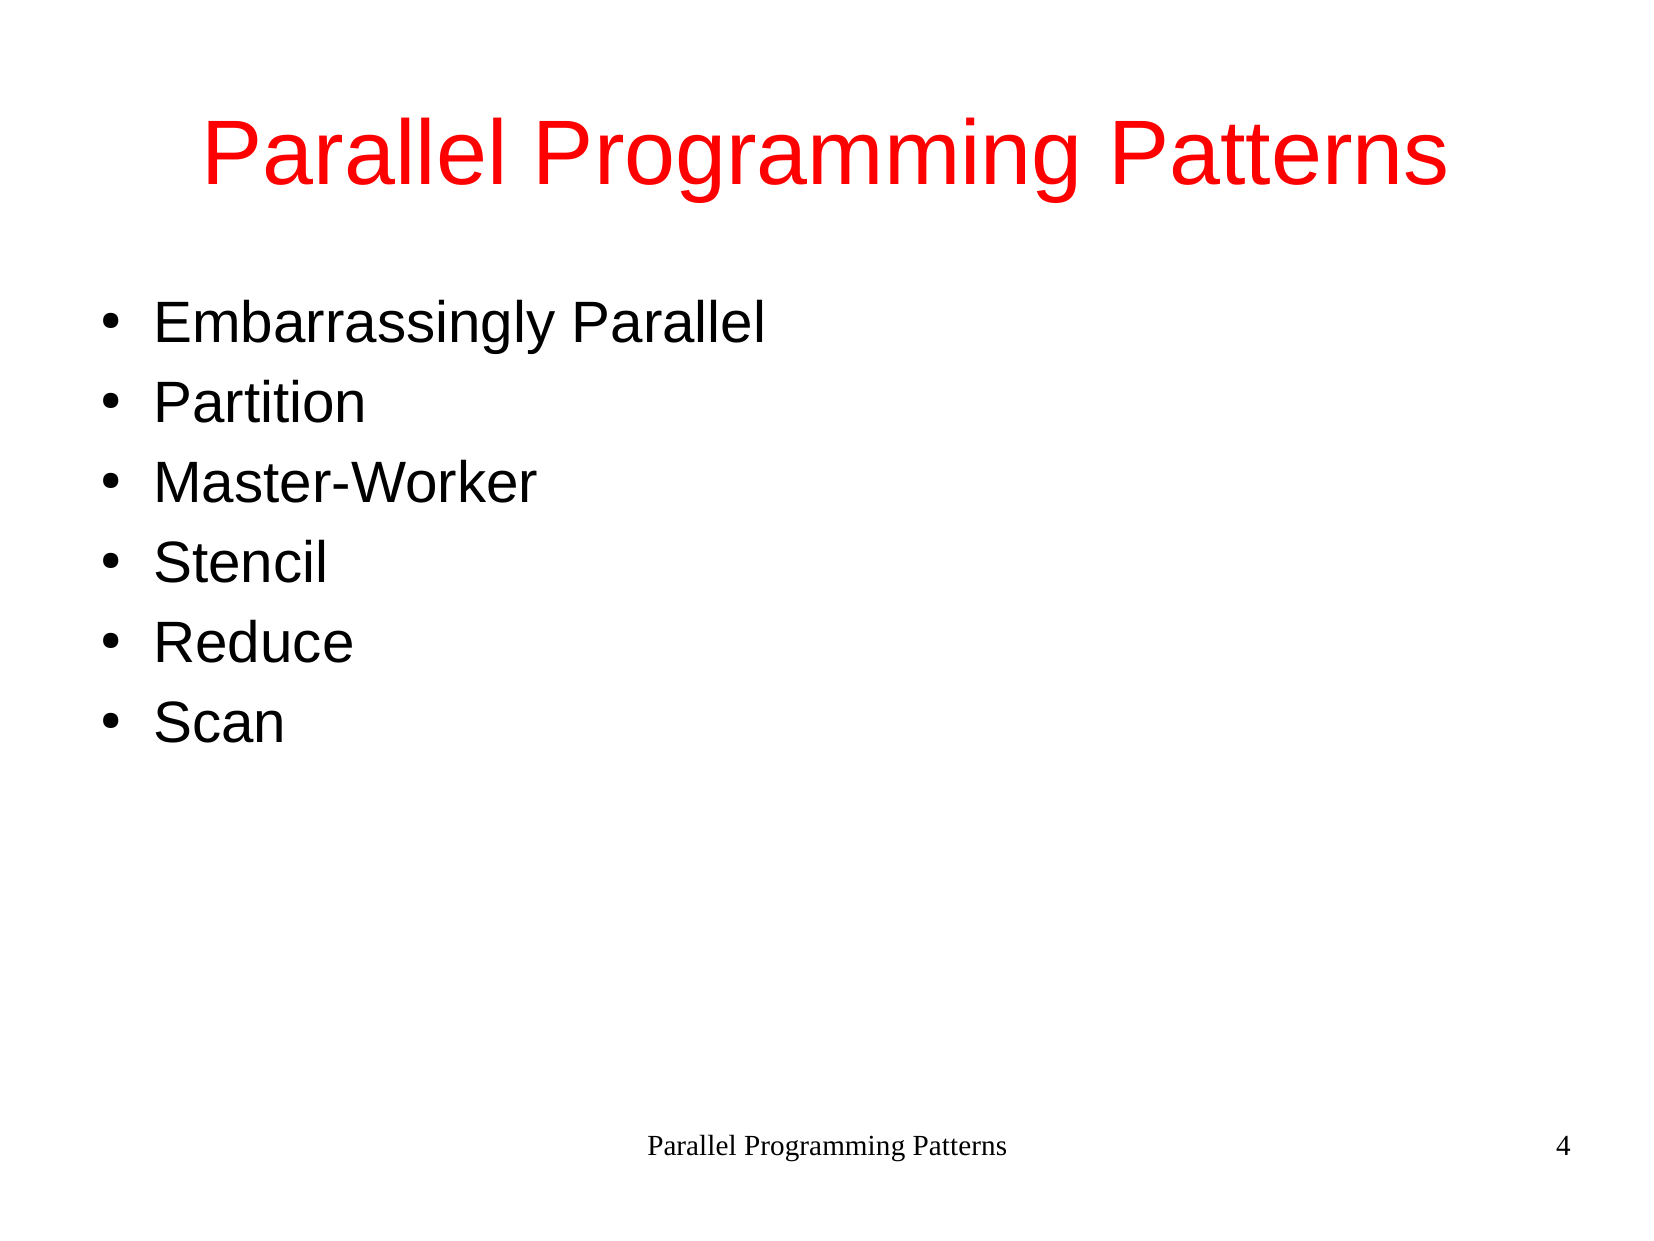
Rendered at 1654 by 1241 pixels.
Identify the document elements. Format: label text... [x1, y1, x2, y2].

list Embarrassingly Parallel Partition Master-Worker Stencil Reduce Scan [82, 290, 1571, 1109]
title Parallel Programming Patterns [82, 49, 1571, 257]
